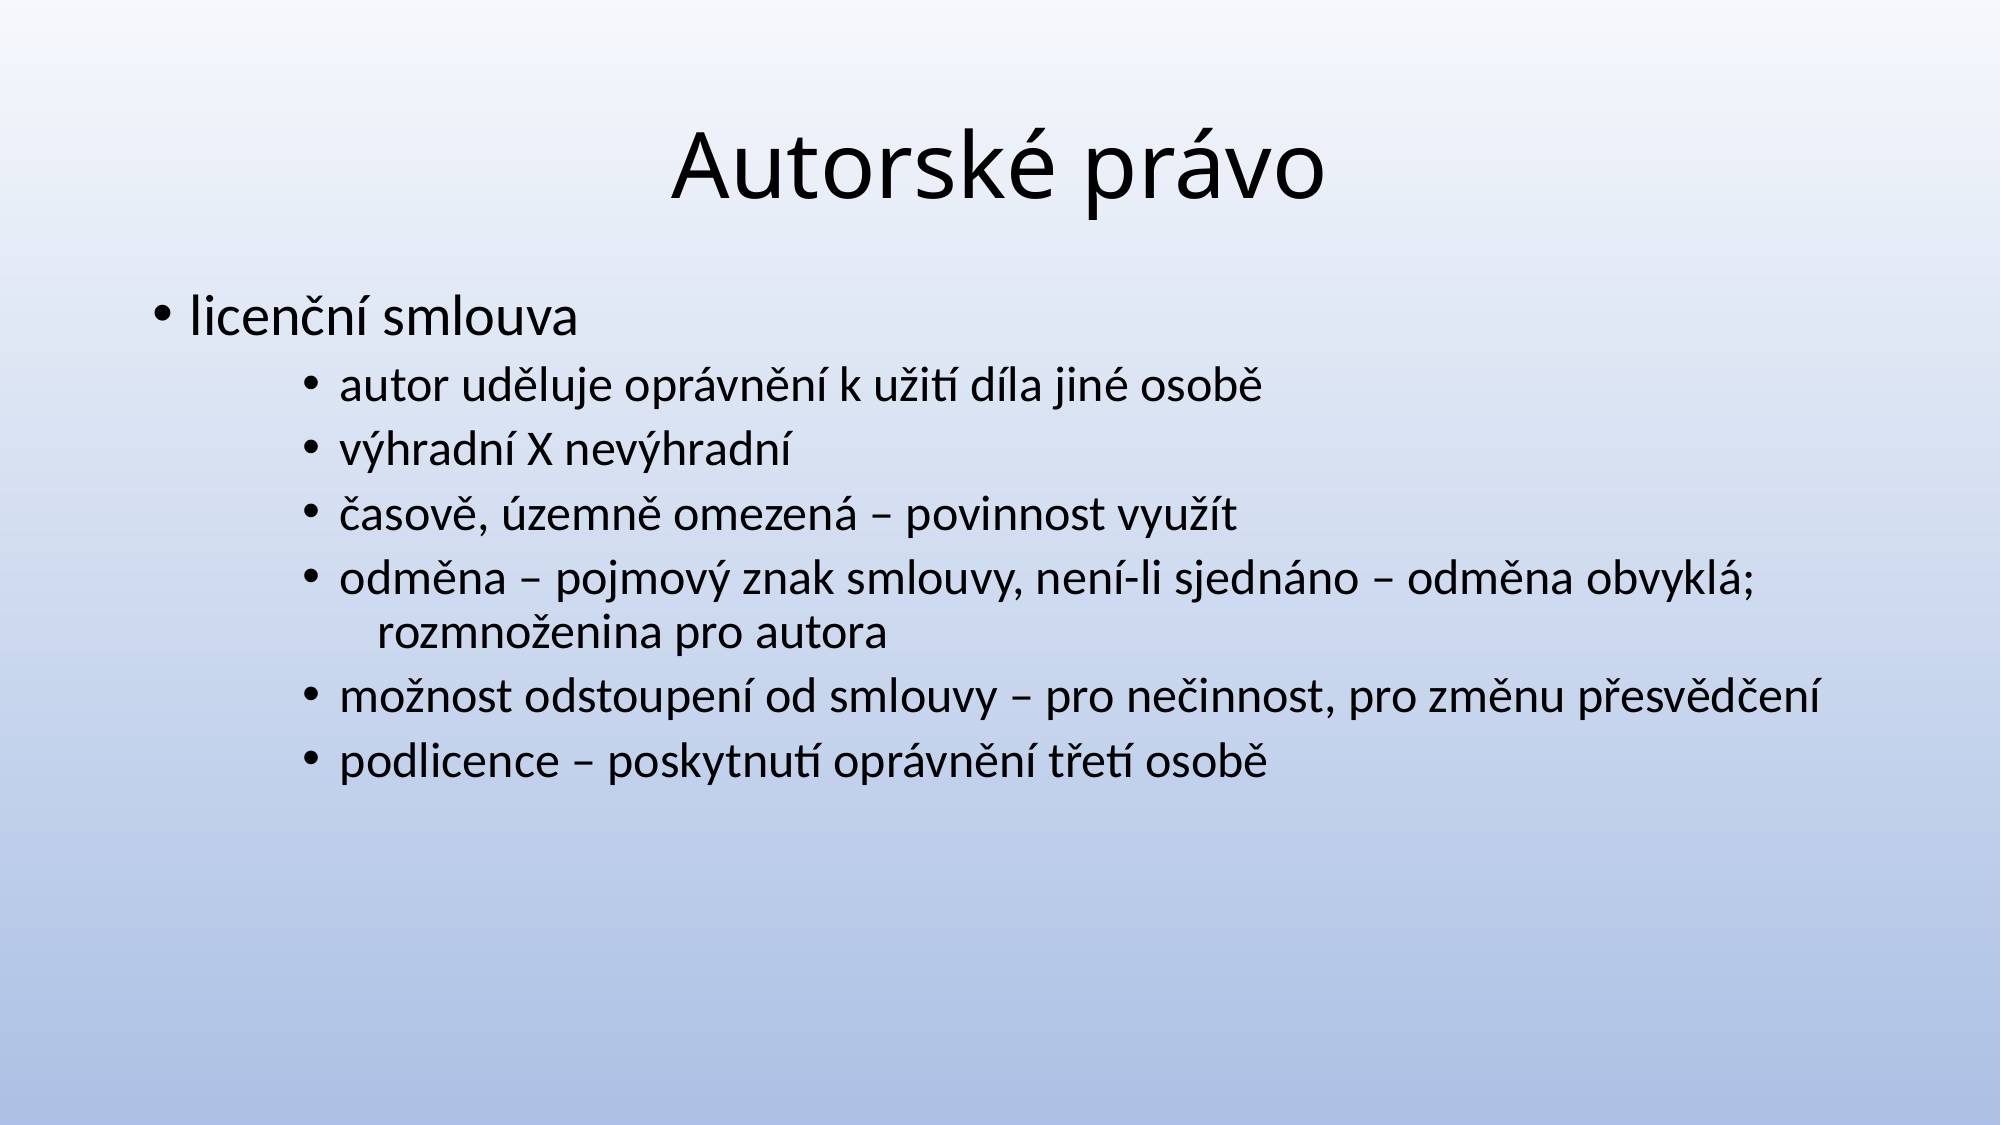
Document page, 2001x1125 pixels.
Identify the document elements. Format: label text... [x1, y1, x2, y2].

list licenční smlouva autor uděluje oprávnění k užití díla jiné osobě výhradní X nevýhradní časově, územně omezená – povinnost využít odměna – pojmový znak smlouvy, není-li sjednáno – odměna obvyklá; rozmnoženina pro autora možnost odstoupení od smlouvy – pro nečinnost, pro změnu přesvědčení podlicence – poskytnutí oprávnění třetí osobě [137, 277, 1863, 1066]
title Autorské právo [137, 59, 1863, 277]
